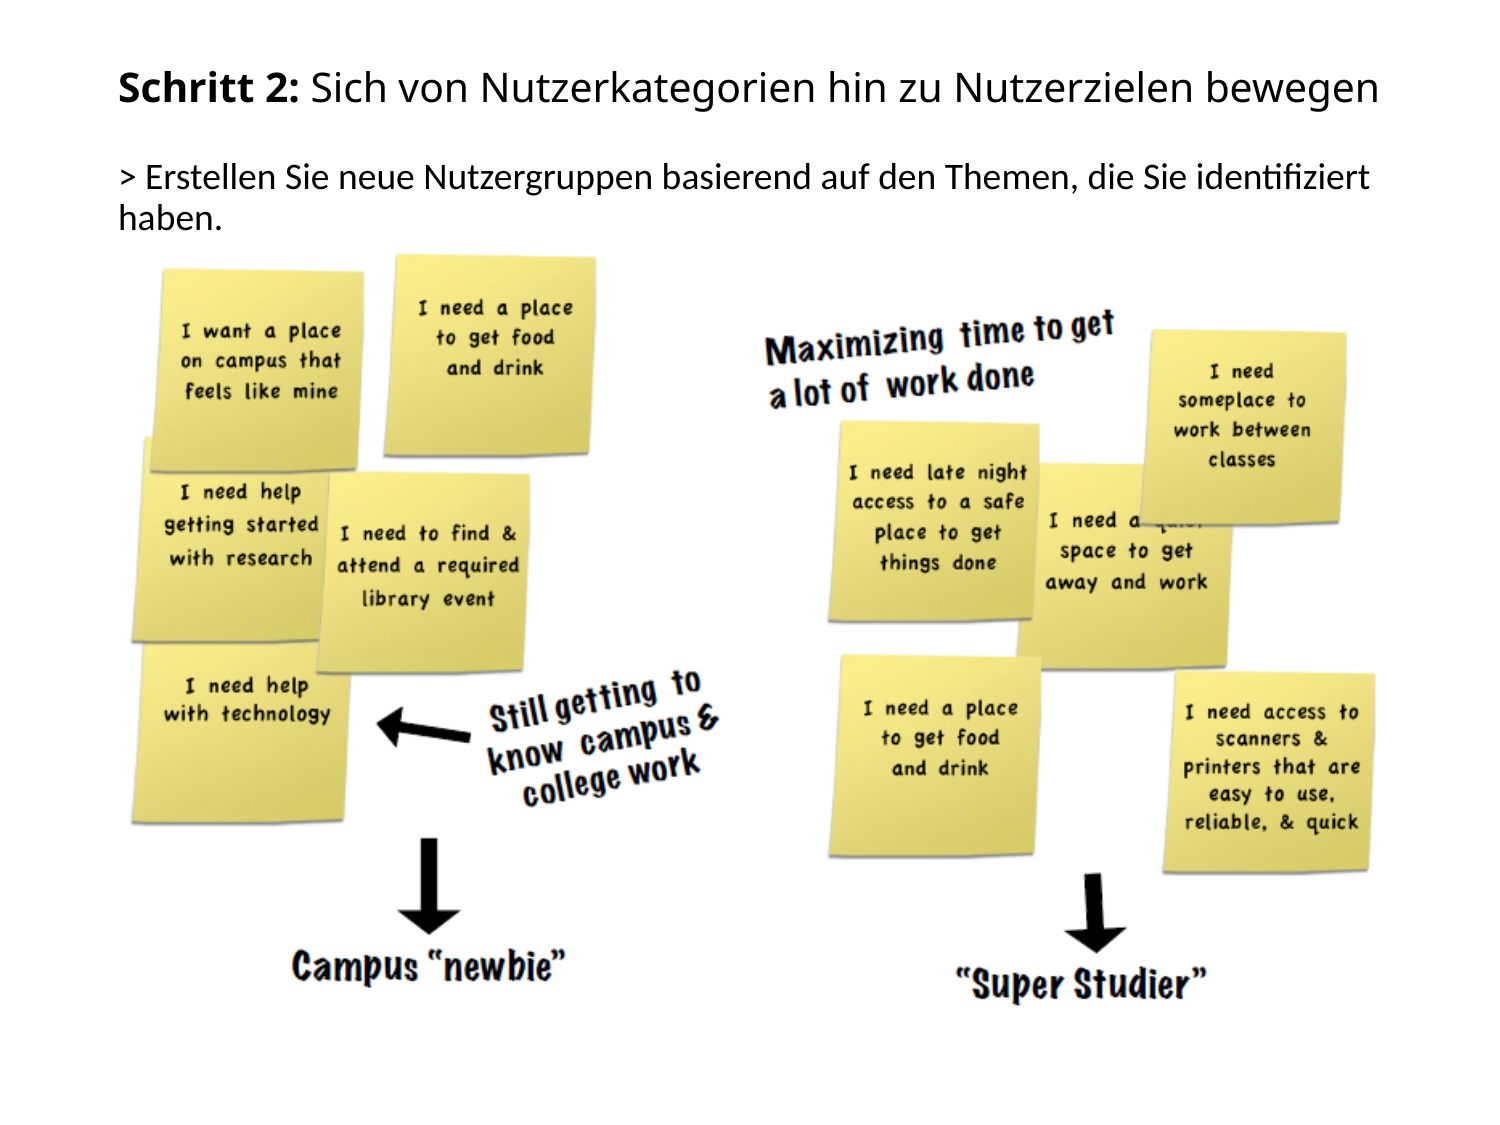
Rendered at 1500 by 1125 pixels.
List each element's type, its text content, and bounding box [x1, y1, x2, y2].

list > Erstellen Sie neue Nutzergruppen basierend auf den Themen, die Sie identifiziert haben. [103, 149, 1397, 234]
picture [79, 234, 1422, 1028]
title Schritt 2: Sich von Nutzerkategorien hin zu Nutzerzielen bewegen [103, 59, 1397, 122]
